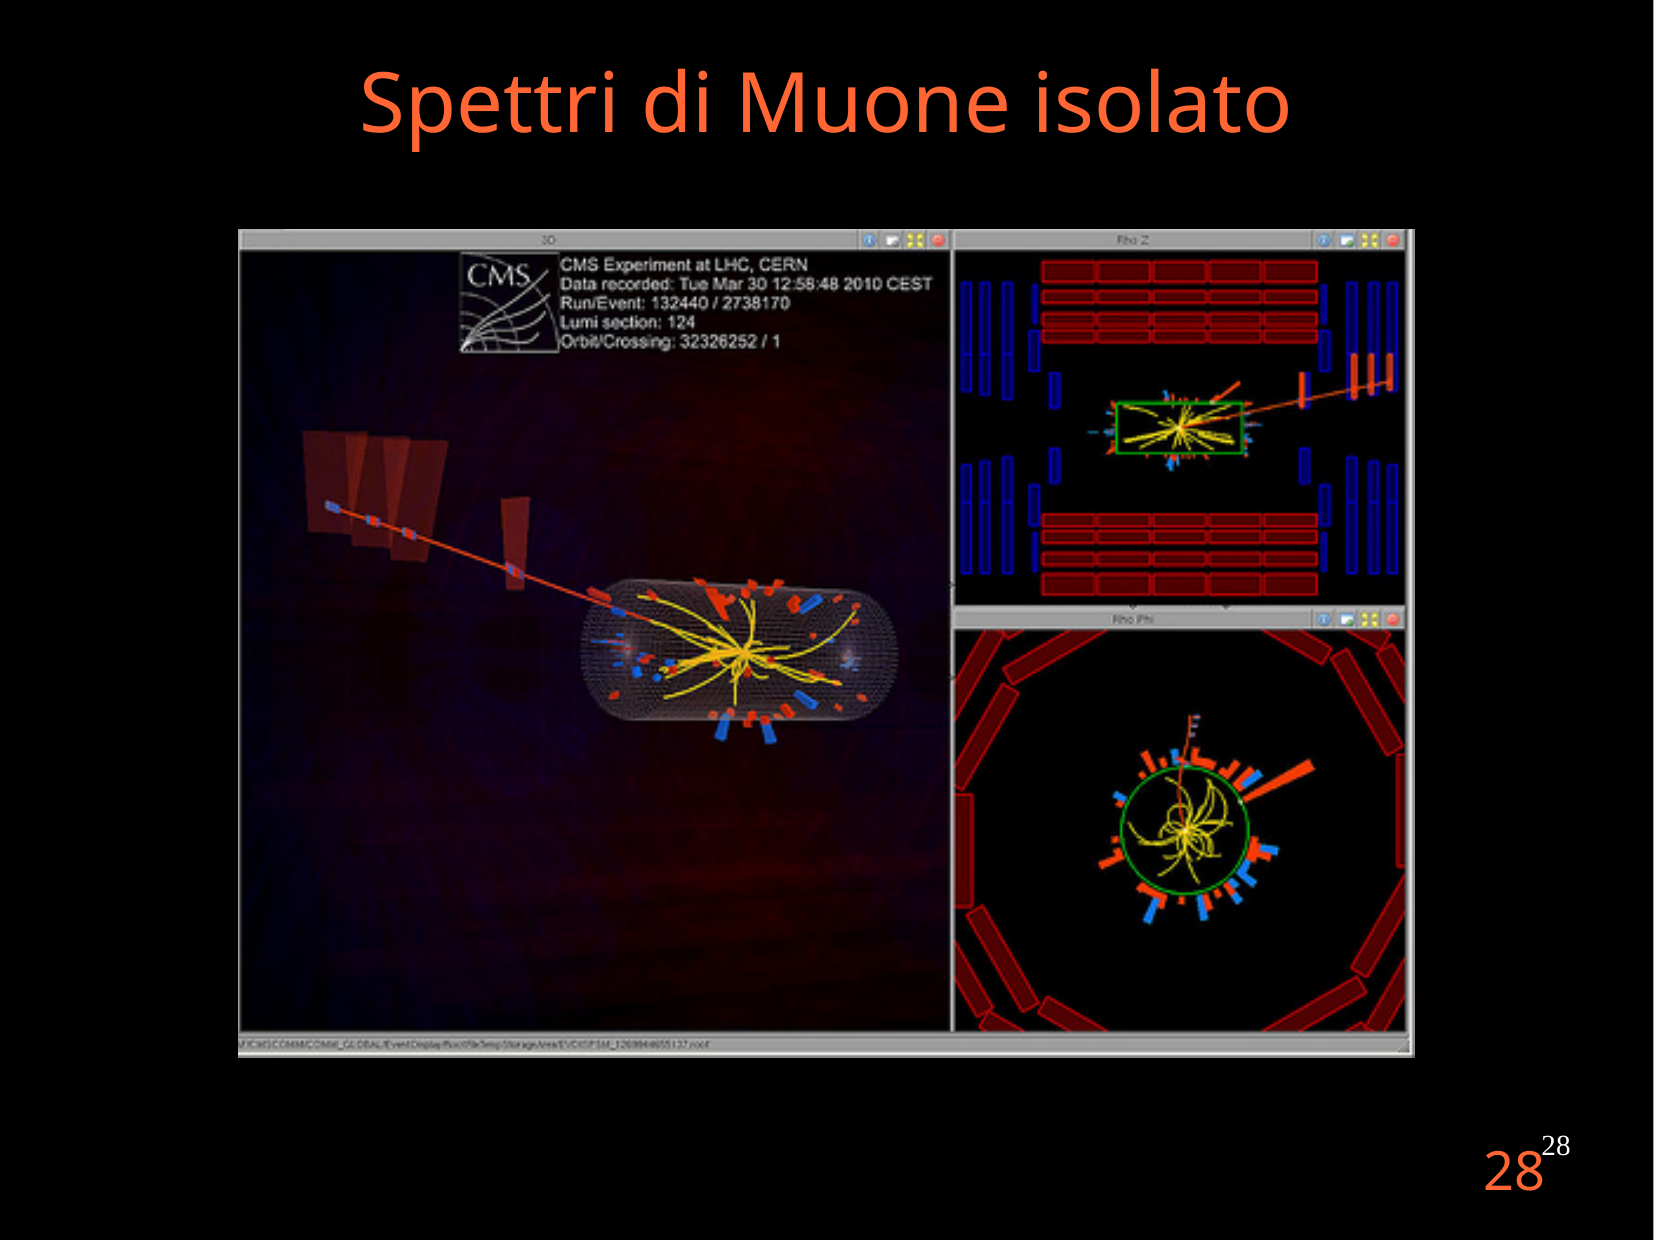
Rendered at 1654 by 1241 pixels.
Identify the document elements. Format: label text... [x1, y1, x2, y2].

title Spettri di Muone isolato [82, 47, 1571, 153]
picture [238, 229, 1415, 1058]
chart [833, 604, 952, 664]
